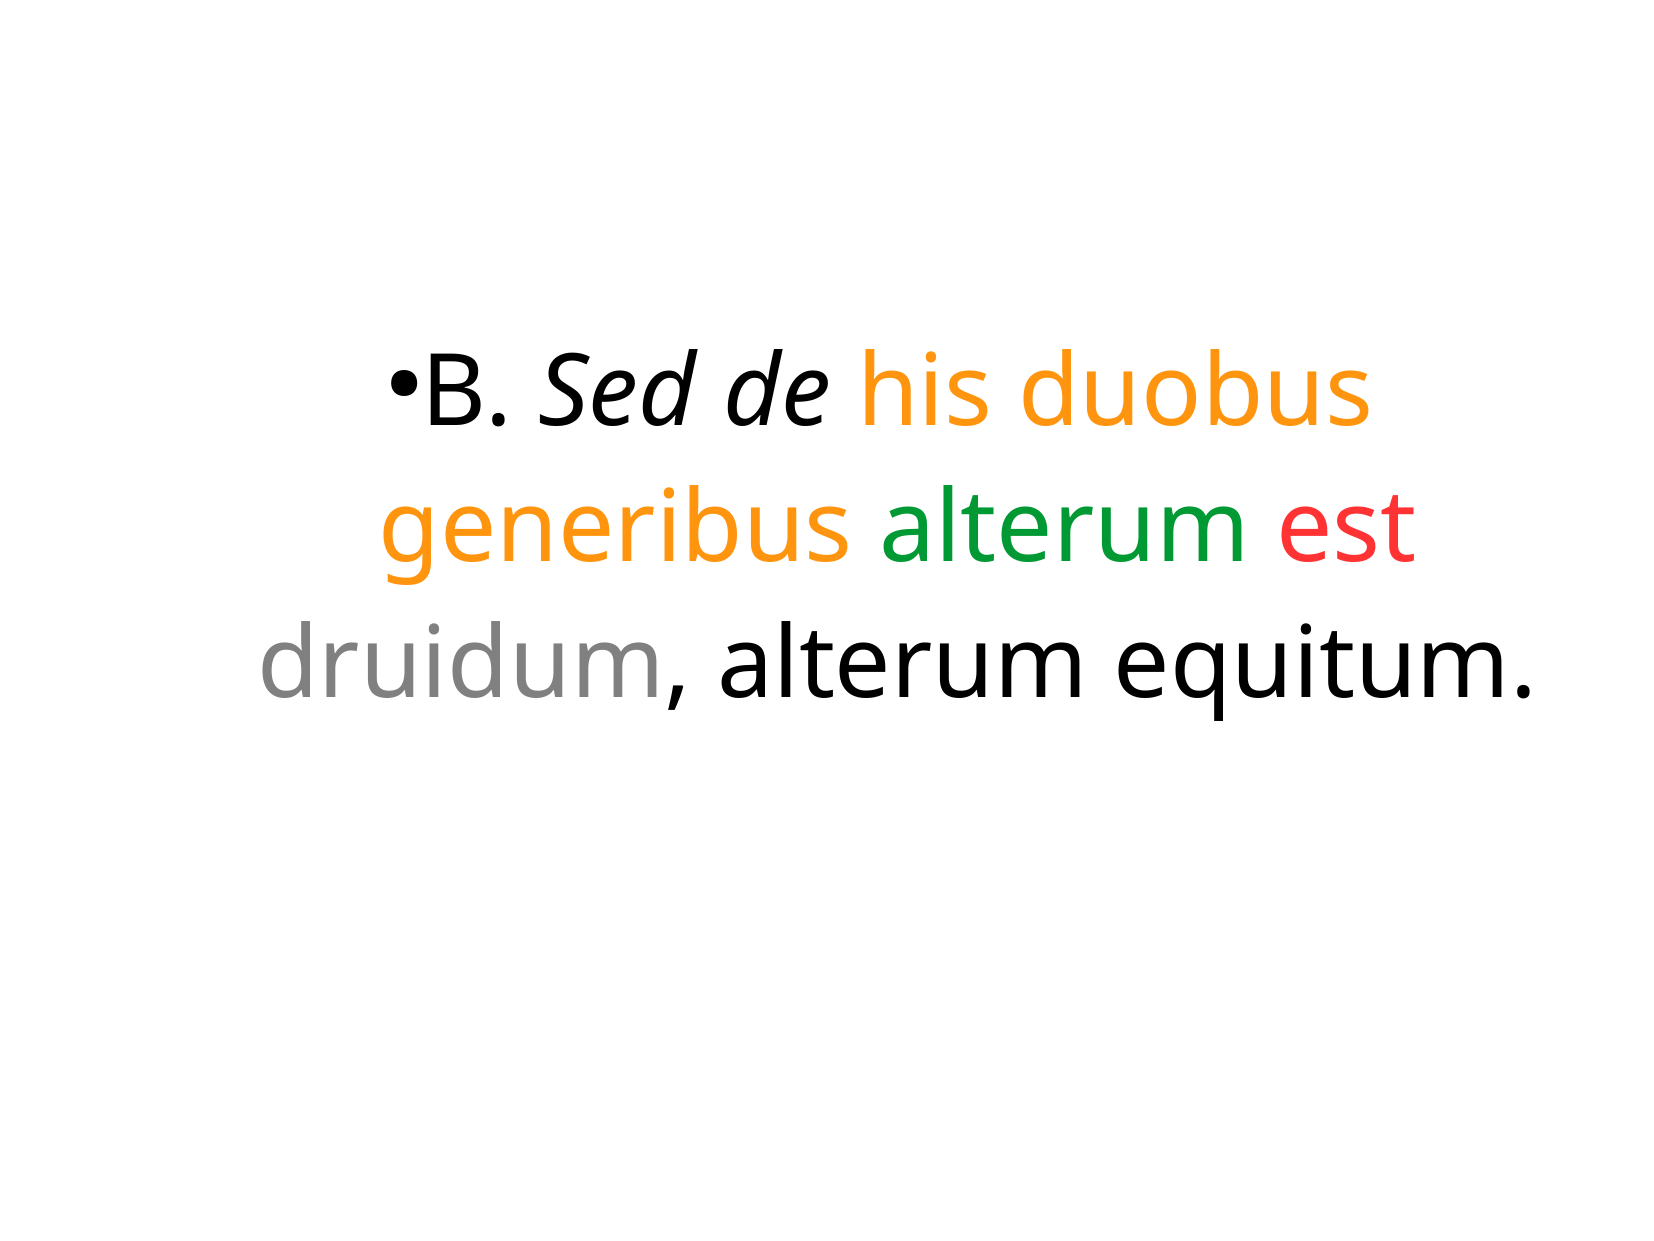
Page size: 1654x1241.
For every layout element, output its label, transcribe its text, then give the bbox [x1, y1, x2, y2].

subtitle B. Sed de his duobus generibus alterum est druidum, alterum equitum. [82, 118, 1571, 1063]
